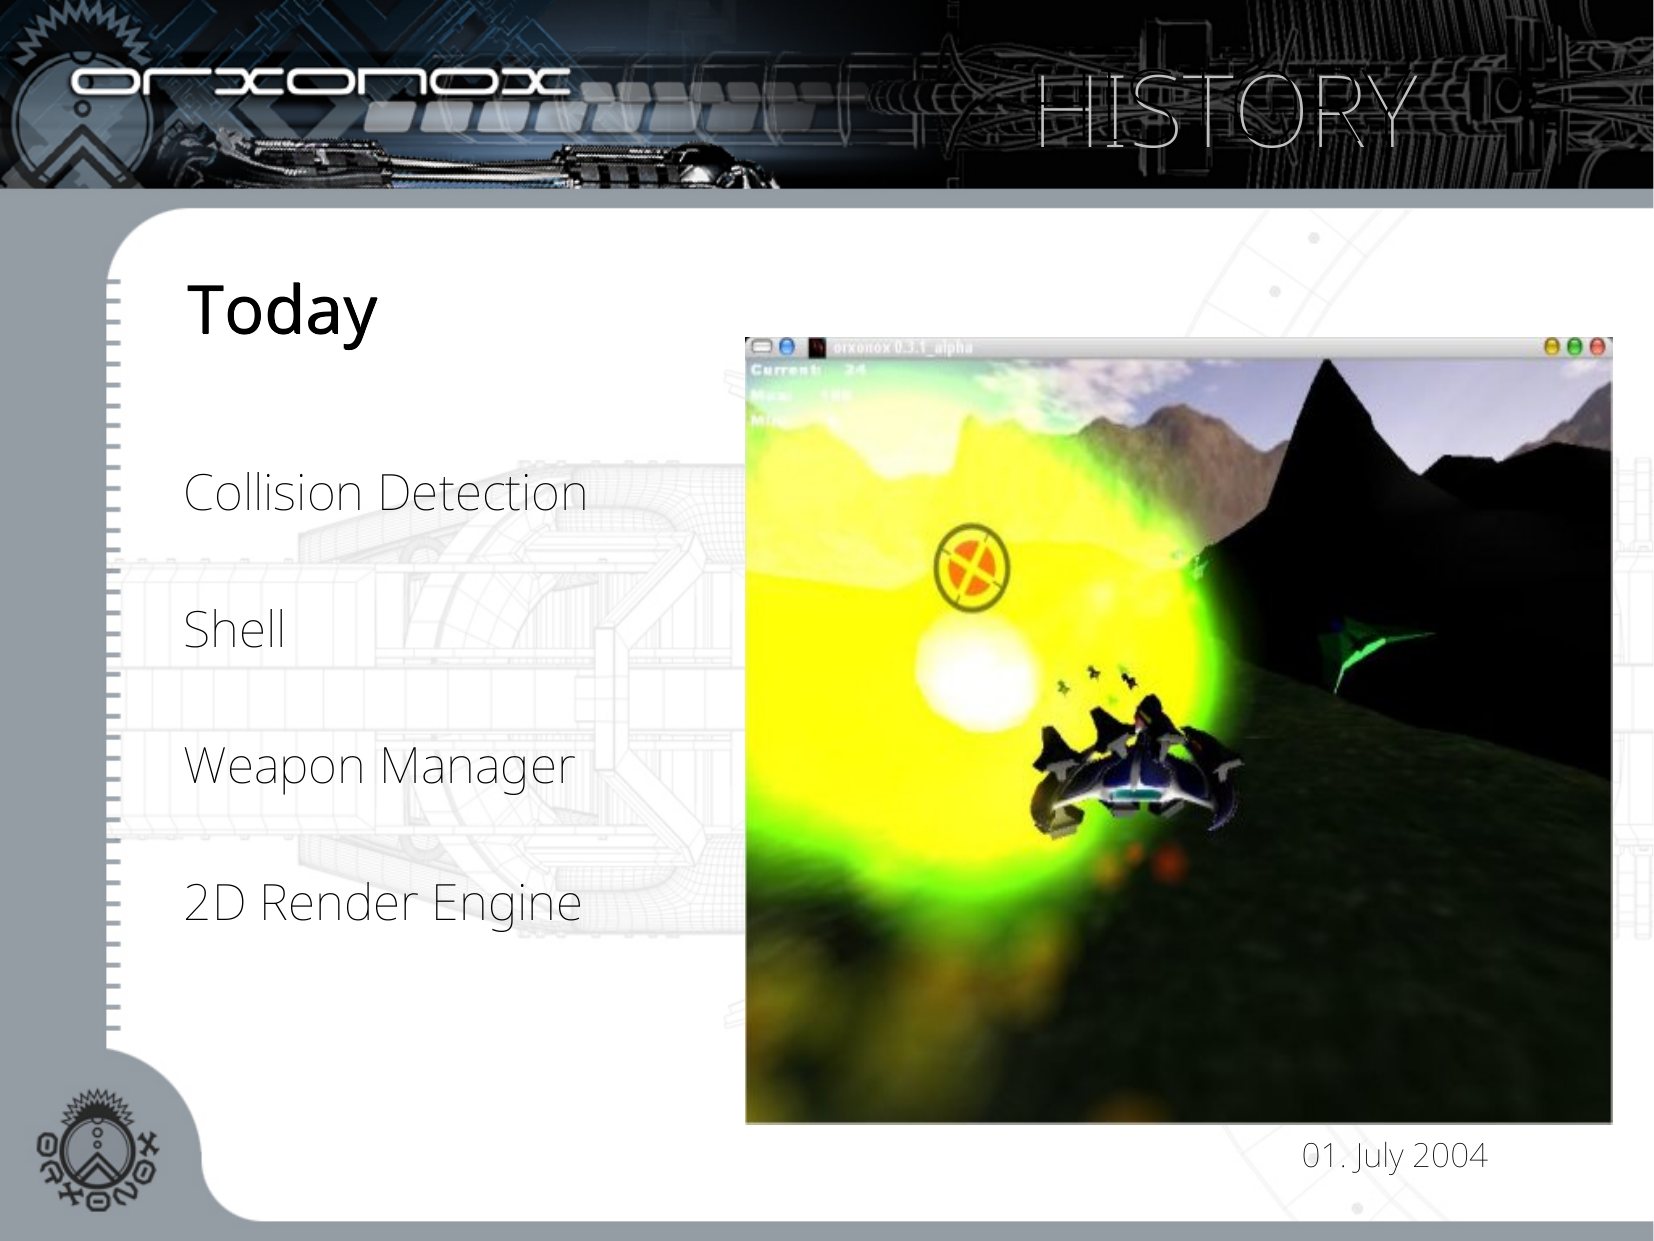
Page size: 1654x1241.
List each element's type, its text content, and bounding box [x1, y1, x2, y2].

text_box Today [187, 262, 517, 331]
text_box 01. July 2004 [1251, 1125, 1591, 1176]
text_box HISTORY [975, 26, 1603, 151]
picture [0, 0, 1654, 1241]
text_box Collision Detection Shell Weapon Manager 2D Render Engine [133, 450, 751, 952]
